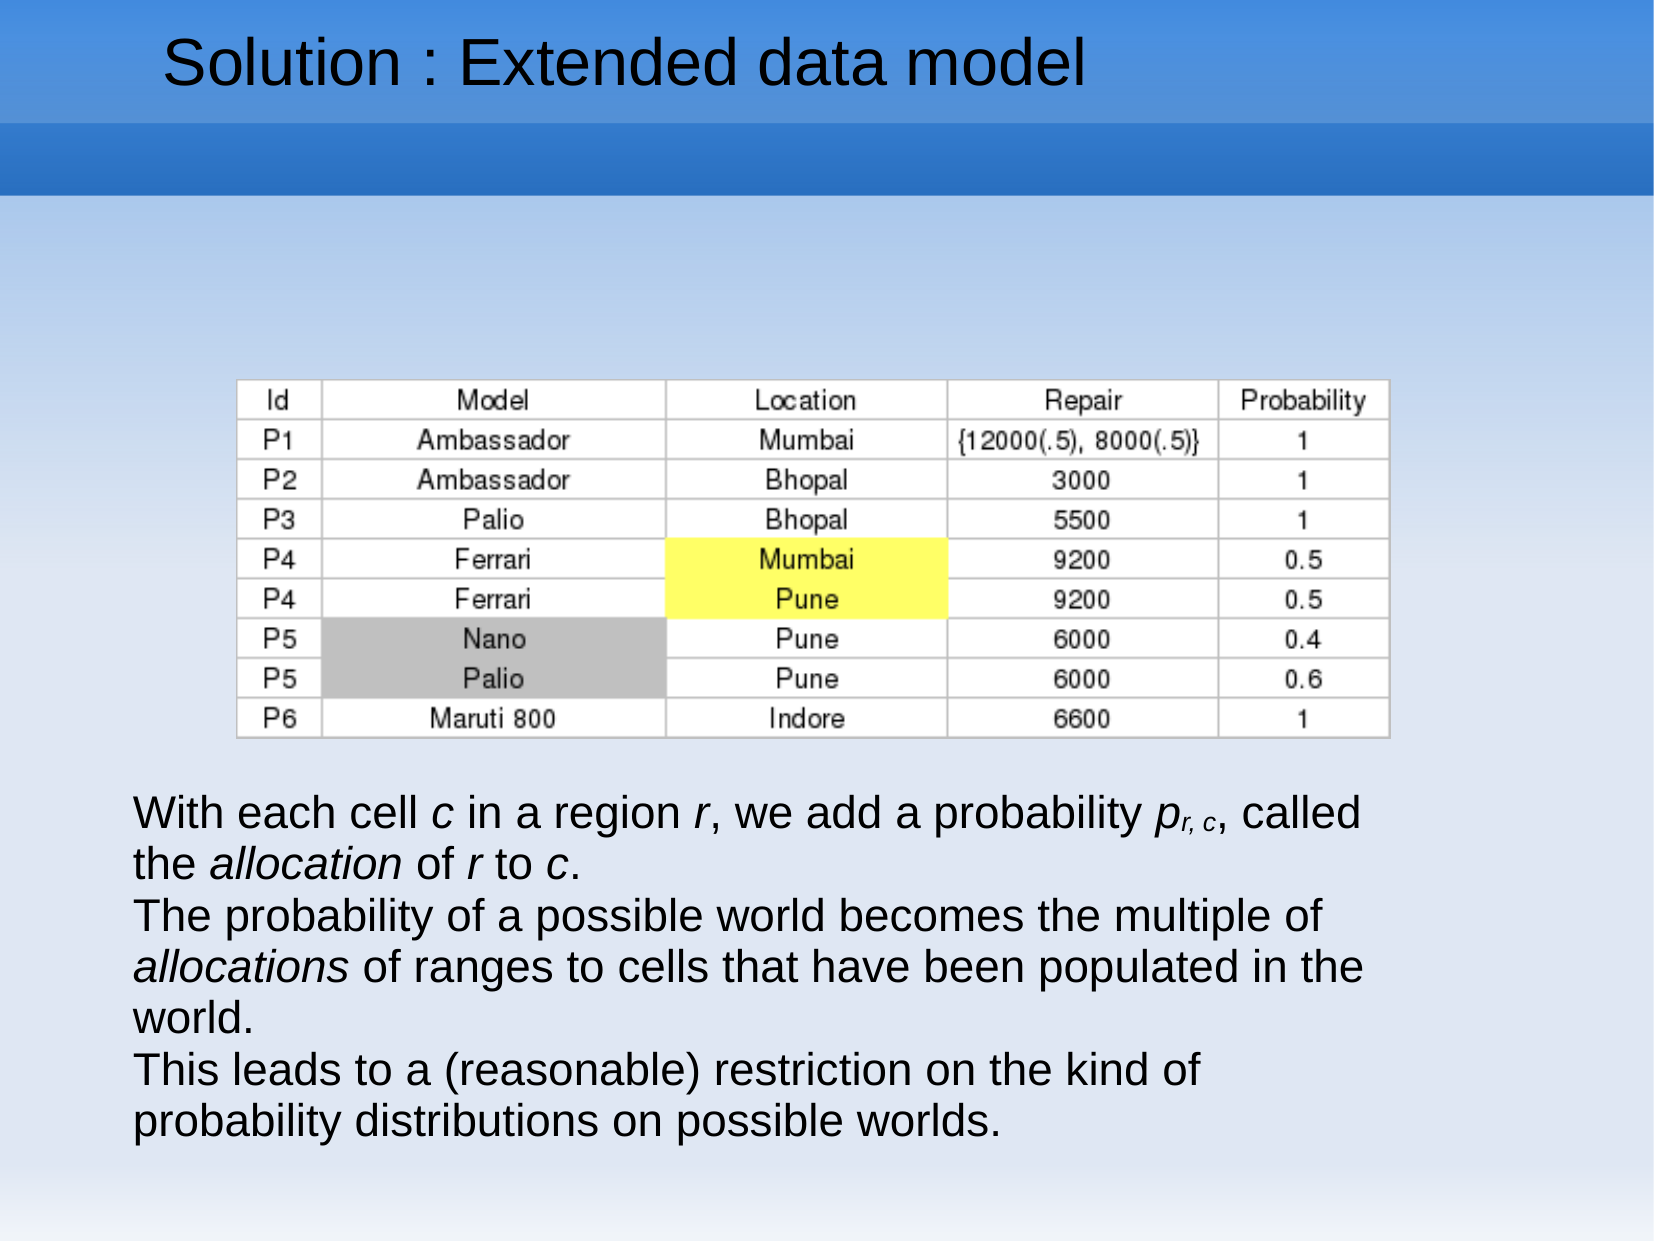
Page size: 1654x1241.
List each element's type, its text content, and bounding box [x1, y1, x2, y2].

text_box With each cell c in a region r, we add a probability pr, c, called the allocation of r to c. The probability of a possible world becomes the multiple of allocations of ranges to cells that have been populated in the world. This leads to a (reasonable) restriction on the kind of probability distributions on possible worlds. [118, 779, 1388, 1211]
text_box Solution : Extended data model [147, 17, 1536, 166]
picture [0, 0, 1654, 1241]
